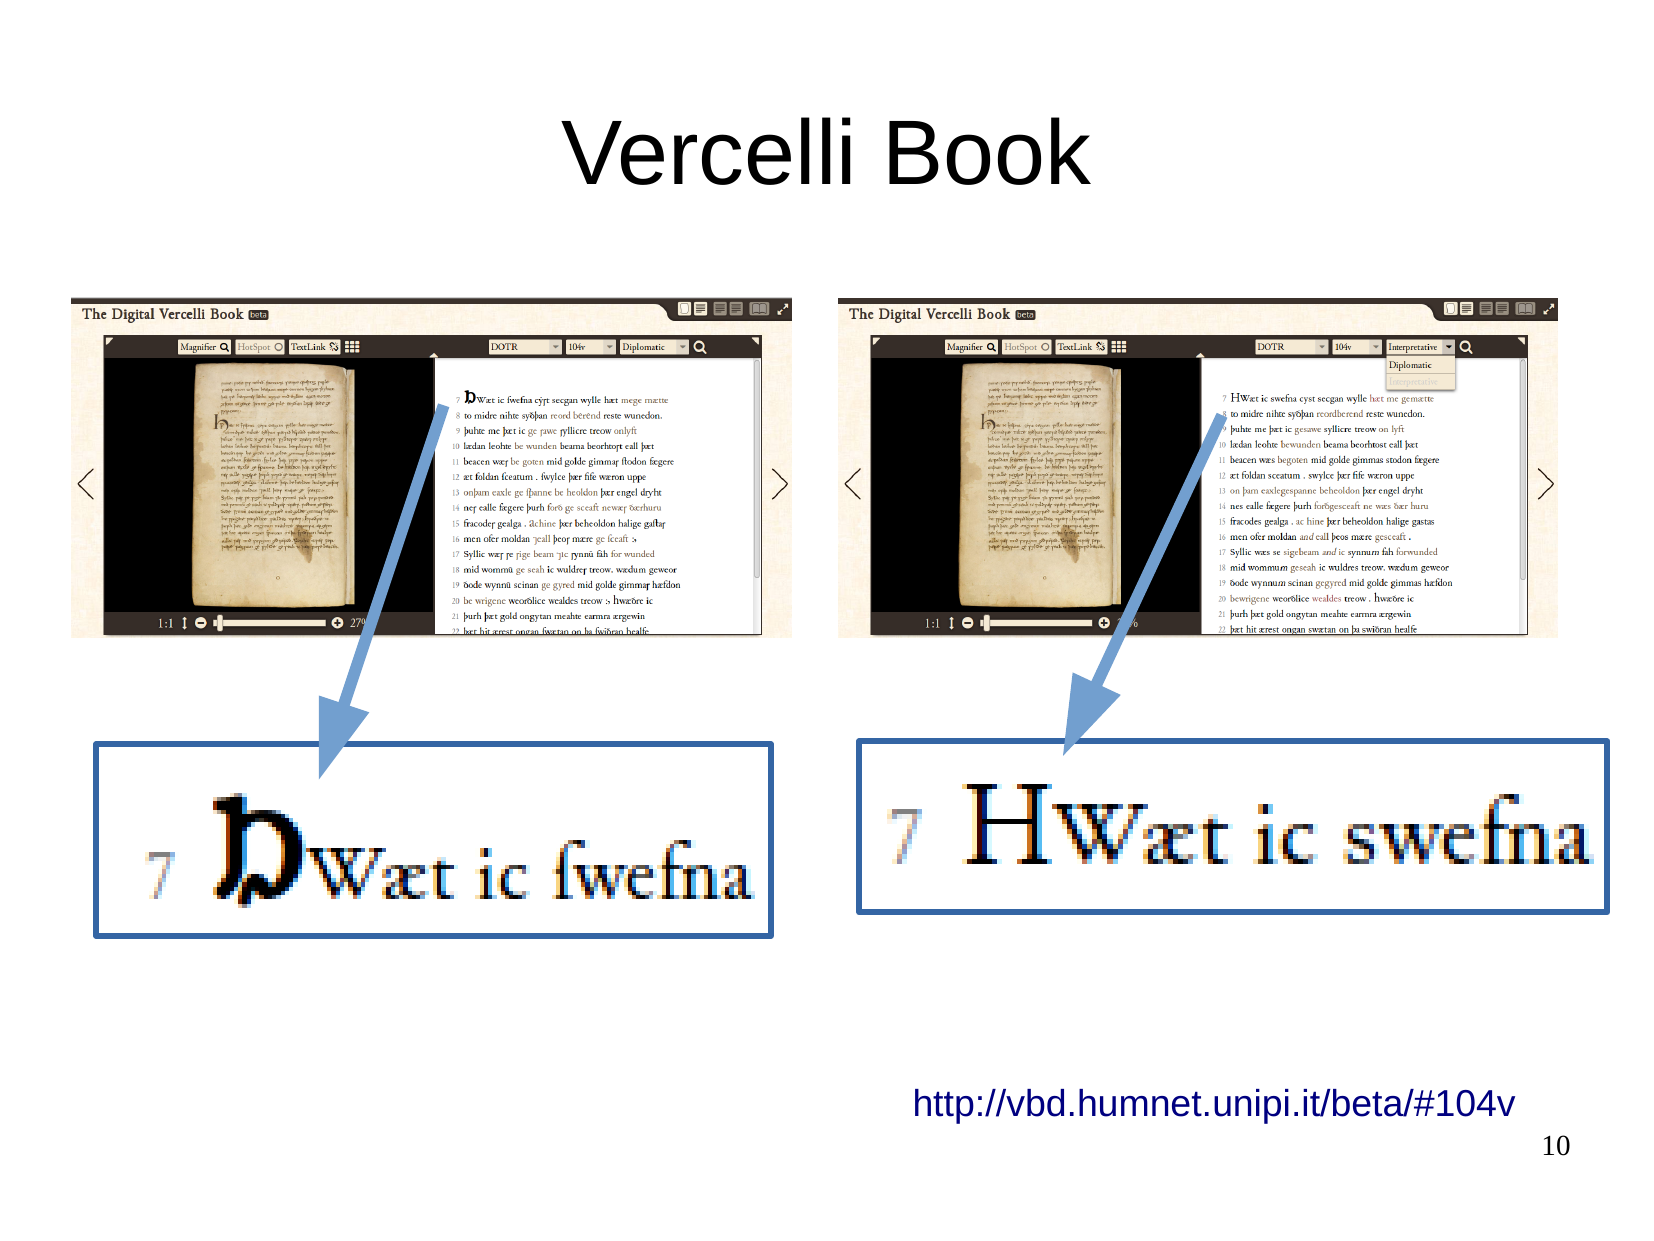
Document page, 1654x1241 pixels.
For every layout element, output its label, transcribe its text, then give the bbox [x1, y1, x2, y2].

text_box http://vbd.humnet.unipi.it/beta/#104v [897, 1074, 1548, 1151]
title Vercelli Book [82, 49, 1571, 257]
picture [71, 297, 792, 638]
picture [862, 744, 1605, 910]
picture [99, 746, 768, 934]
picture [838, 298, 1558, 638]
